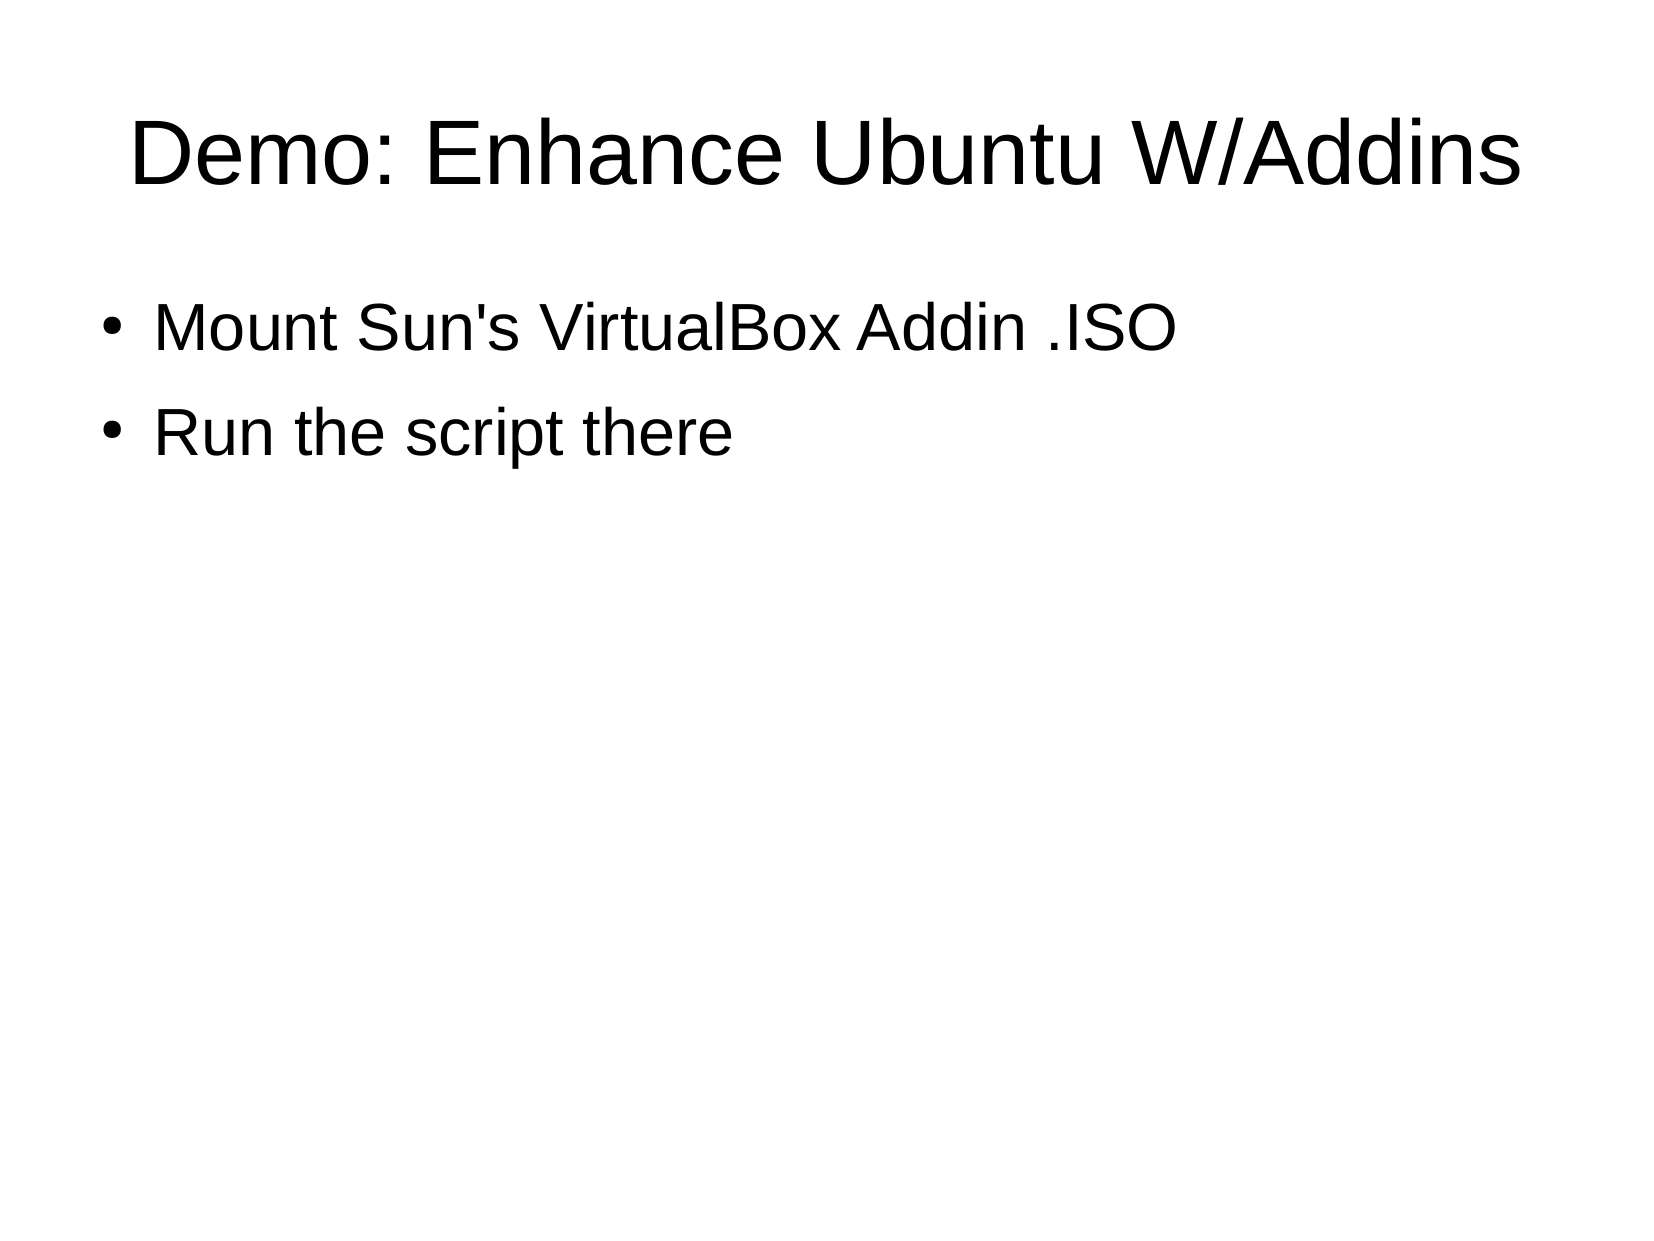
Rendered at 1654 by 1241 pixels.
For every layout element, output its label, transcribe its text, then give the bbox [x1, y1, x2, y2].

list Mount Sun's VirtualBox Addin .ISO Run the script there [82, 290, 1571, 1094]
title Demo: Enhance Ubuntu W/Addins [82, 56, 1571, 250]
